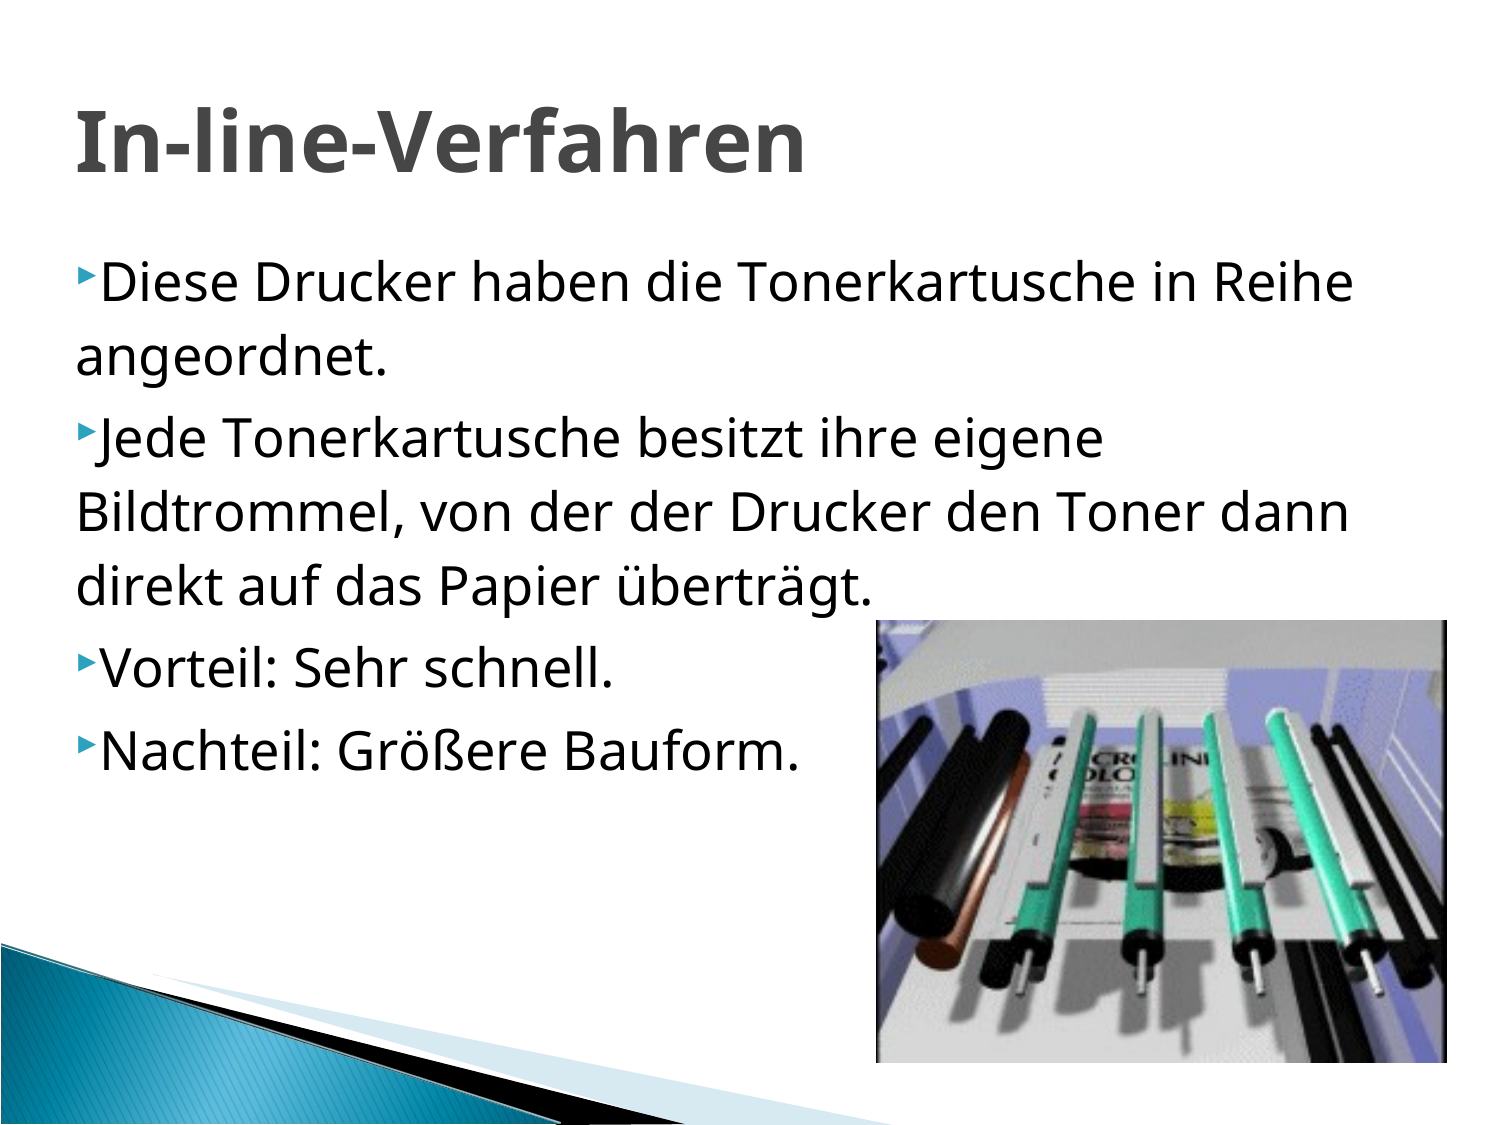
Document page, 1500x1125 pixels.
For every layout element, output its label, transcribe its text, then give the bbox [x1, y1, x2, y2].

title In-line-Verfahren [75, 28, 1426, 242]
list Diese Drucker haben die Tonerkartusche in Reihe angeordnet. Jede Tonerkartusche besitzt ihre eigene Bildtrommel, von der der Drucker den Toner dann direkt auf das Papier überträgt. Vorteil: Sehr schnell. Nachteil: Größere Bauform. [75, 242, 1426, 986]
picture [876, 620, 1447, 1063]
picture [0, 942, 562, 1125]
